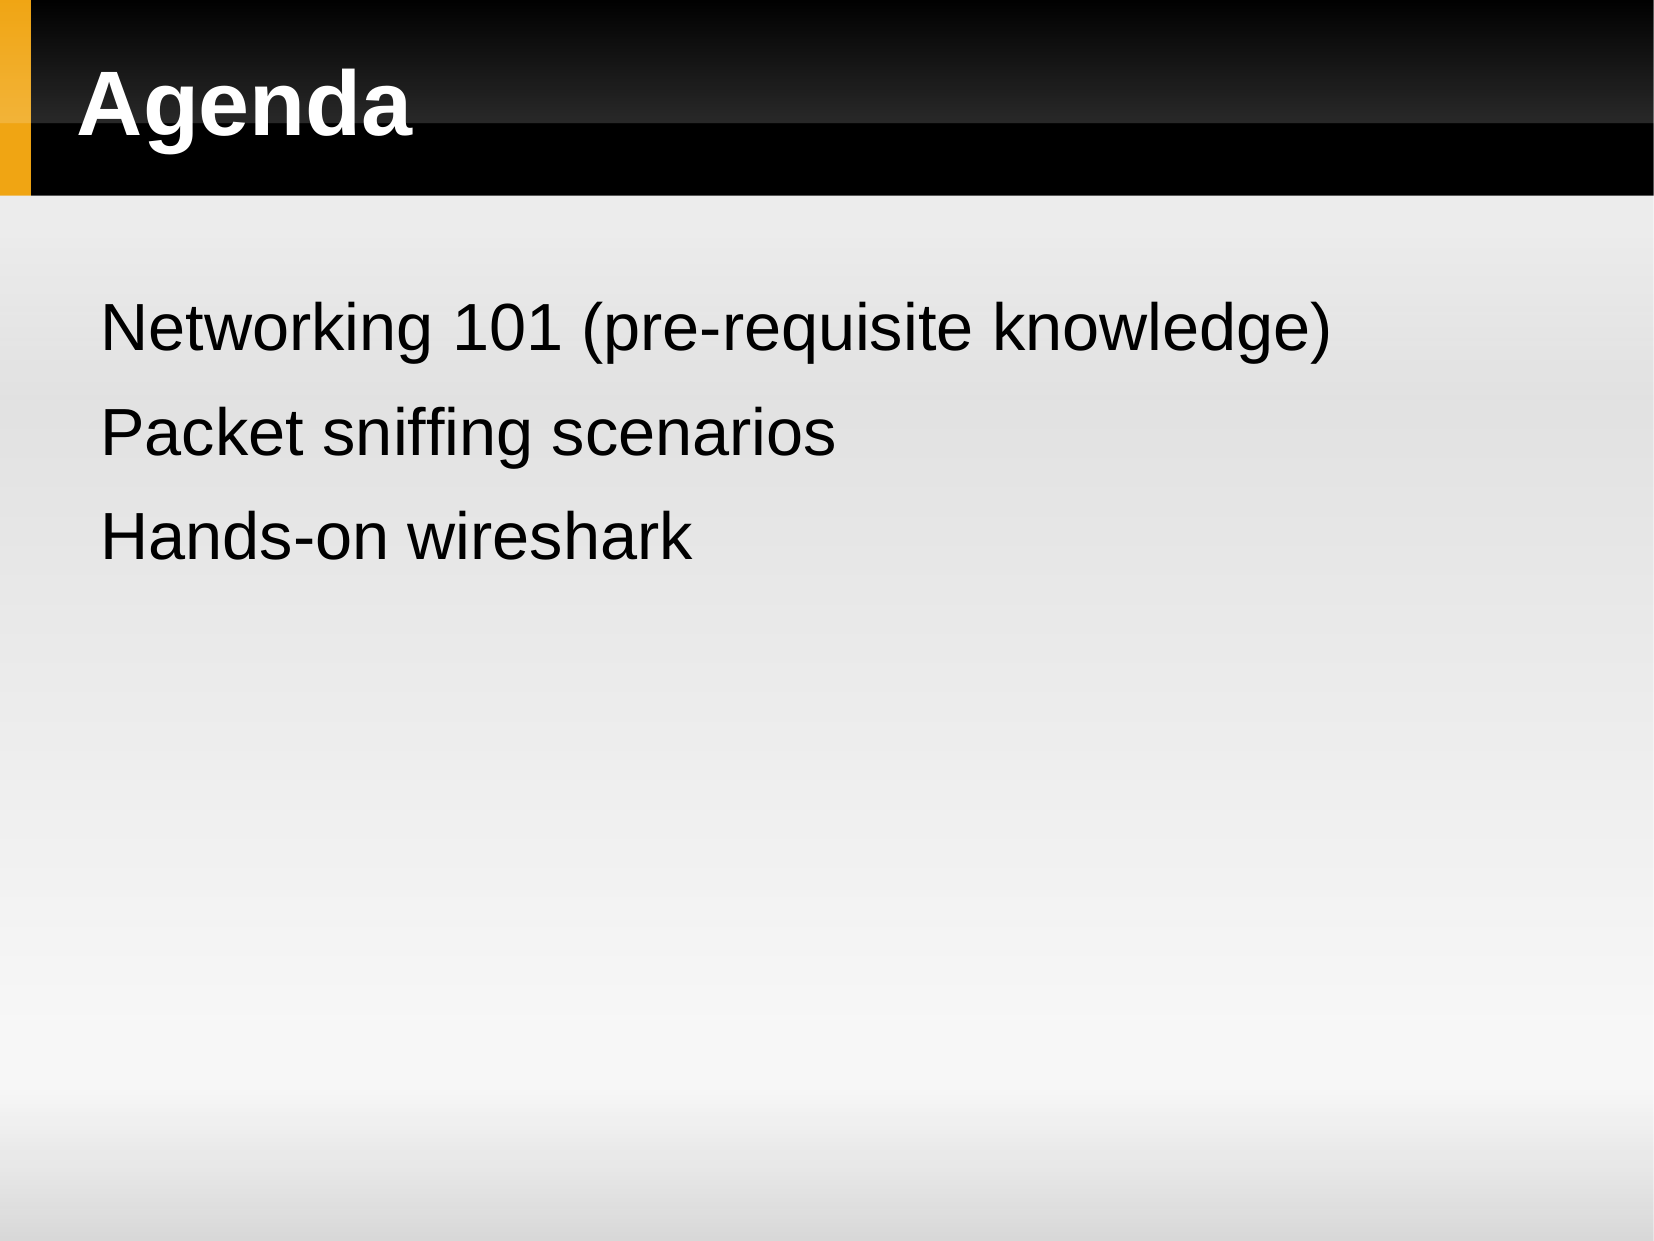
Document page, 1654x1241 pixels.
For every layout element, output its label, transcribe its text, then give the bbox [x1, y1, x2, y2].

picture [0, 0, 1654, 1241]
title Agenda [76, 0, 1565, 208]
list Networking 101 (pre-requisite knowledge) Packet sniffing scenarios Hands-on wireshark [82, 290, 1571, 1094]
